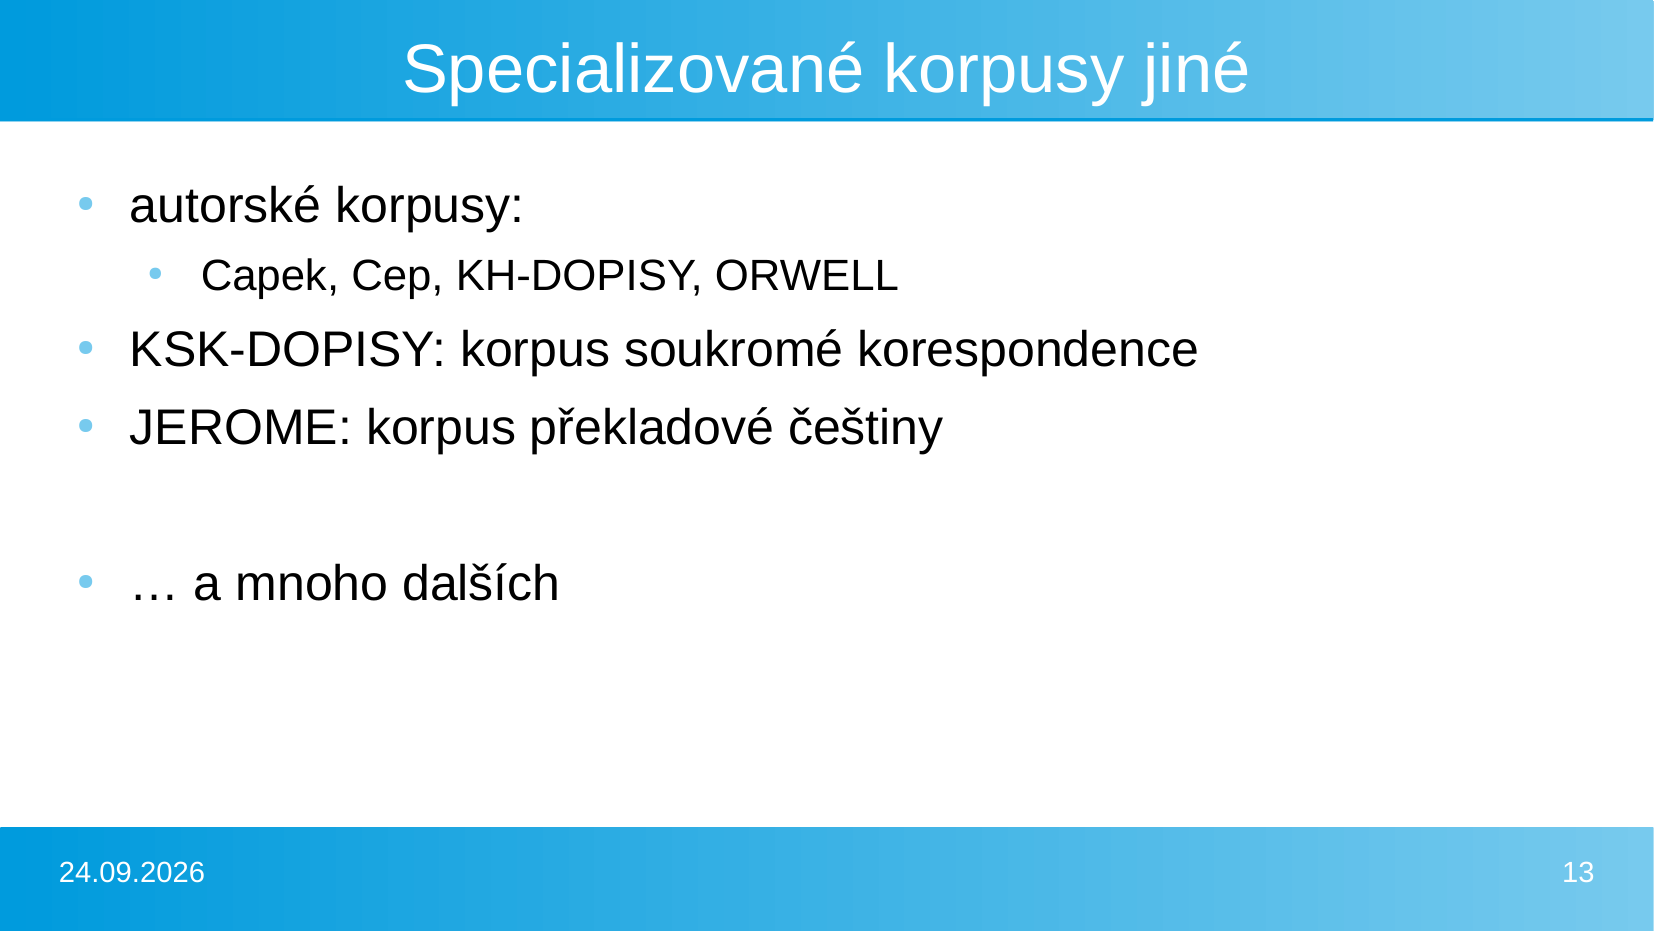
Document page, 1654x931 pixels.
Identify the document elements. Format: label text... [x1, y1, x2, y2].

list autorské korpusy: Capek, Cep, KH-DOPISY, ORWELL KSK-DOPISY: korpus soukromé korespondence JEROME: korpus překladové češtiny … a mnoho dalších [59, 177, 1595, 768]
title Specializované korpusy jiné [59, 29, 1595, 108]
